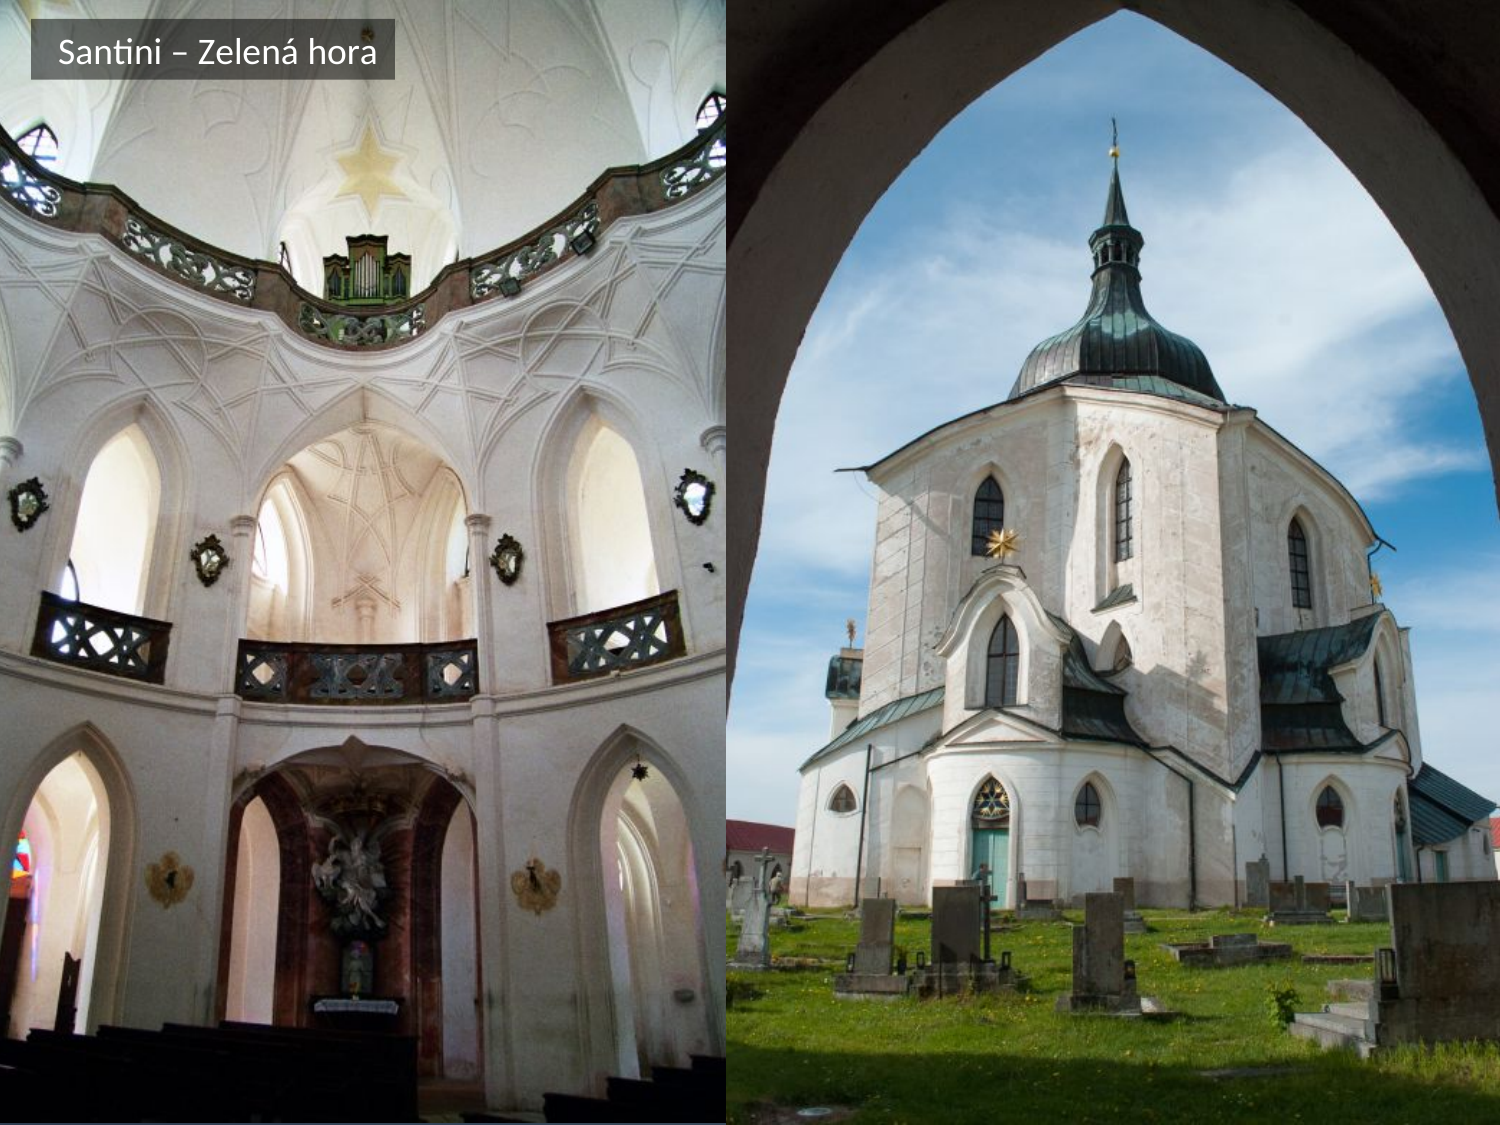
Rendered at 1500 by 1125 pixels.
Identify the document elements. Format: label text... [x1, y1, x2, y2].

text_box [31, 18, 43, 80]
text_box Santini – Zelená hora [43, 18, 394, 80]
picture [0, 0, 1500, 1125]
